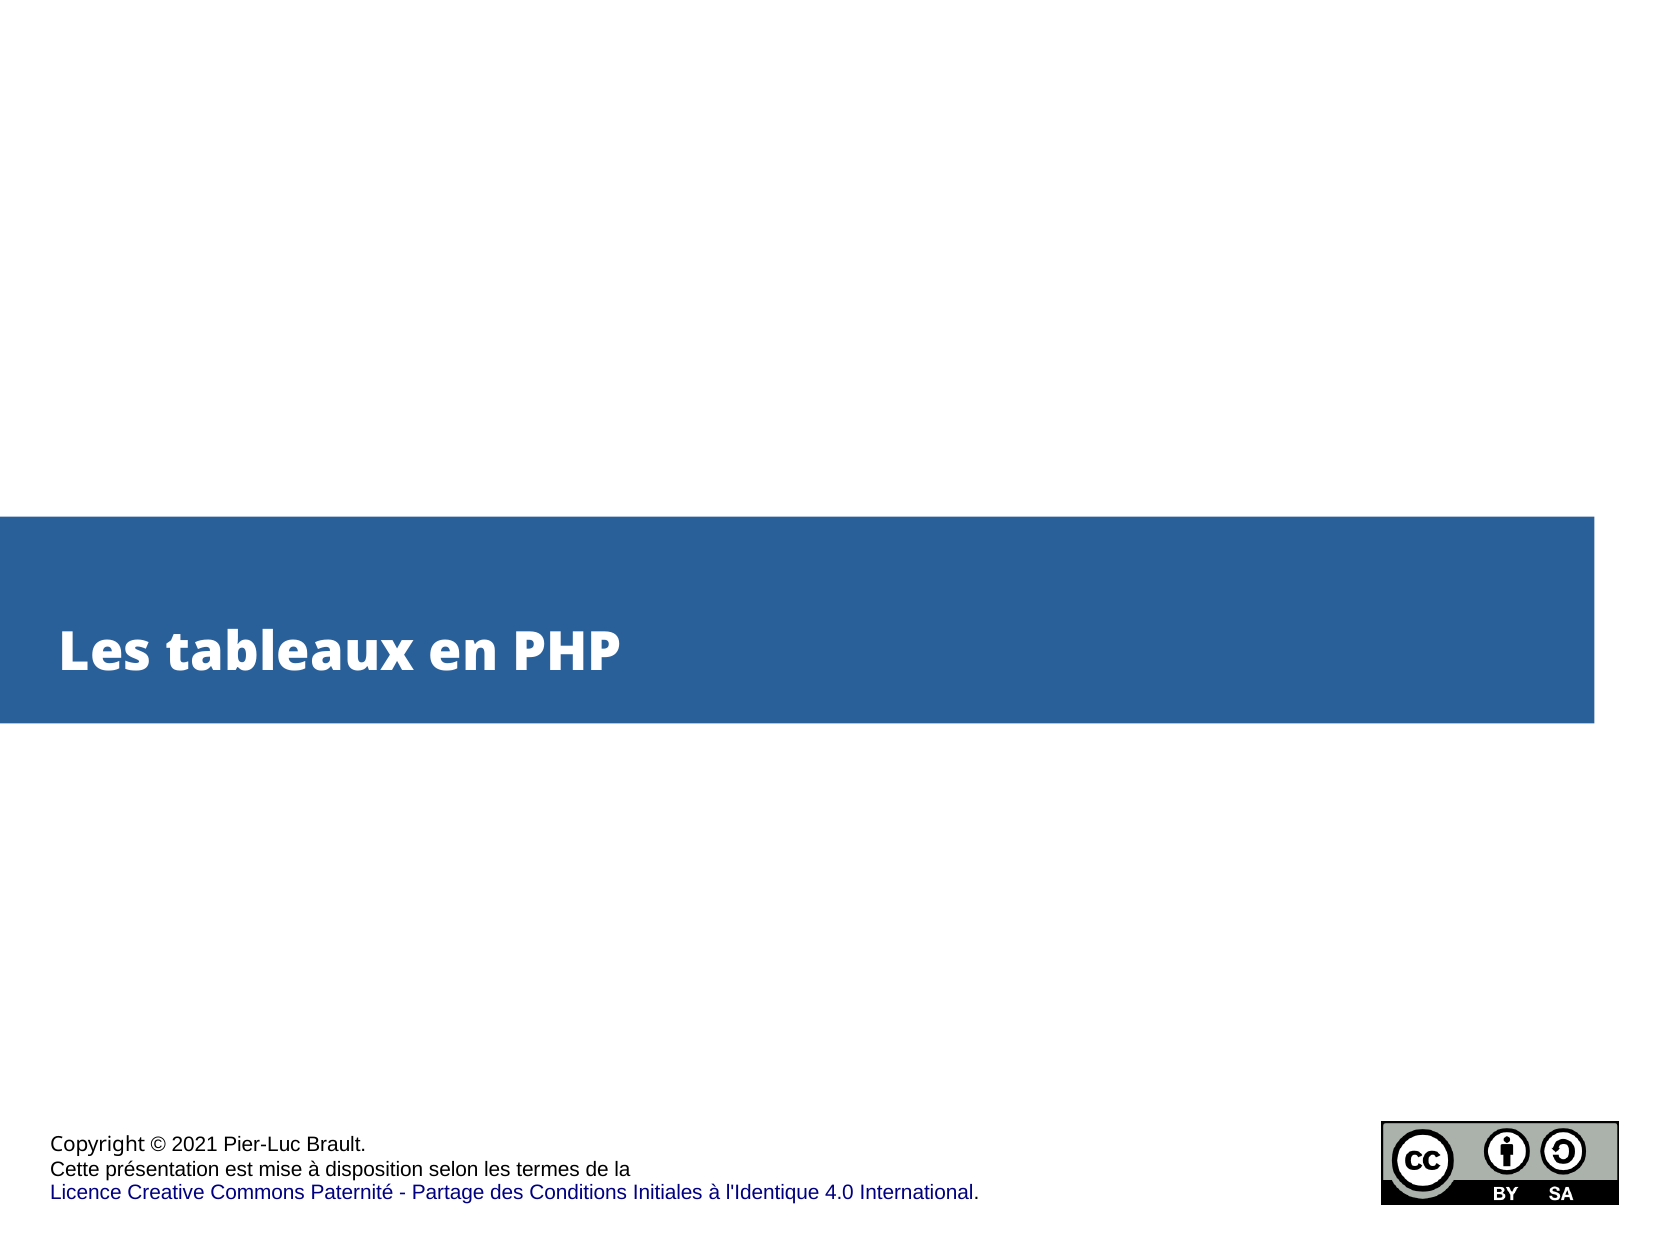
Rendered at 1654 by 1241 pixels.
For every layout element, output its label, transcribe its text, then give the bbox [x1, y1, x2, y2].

text_box Copyright © 2021 Pier-Luc Brault. Cette présentation est mise à disposition selon les termes de la Licence Creative Commons Paternité - Partage des Conditions Initiales à l'Identique 4.0 International. [35, 1122, 1099, 1214]
title Les tableaux en PHP [59, 553, 1595, 687]
picture [1381, 1121, 1619, 1205]
